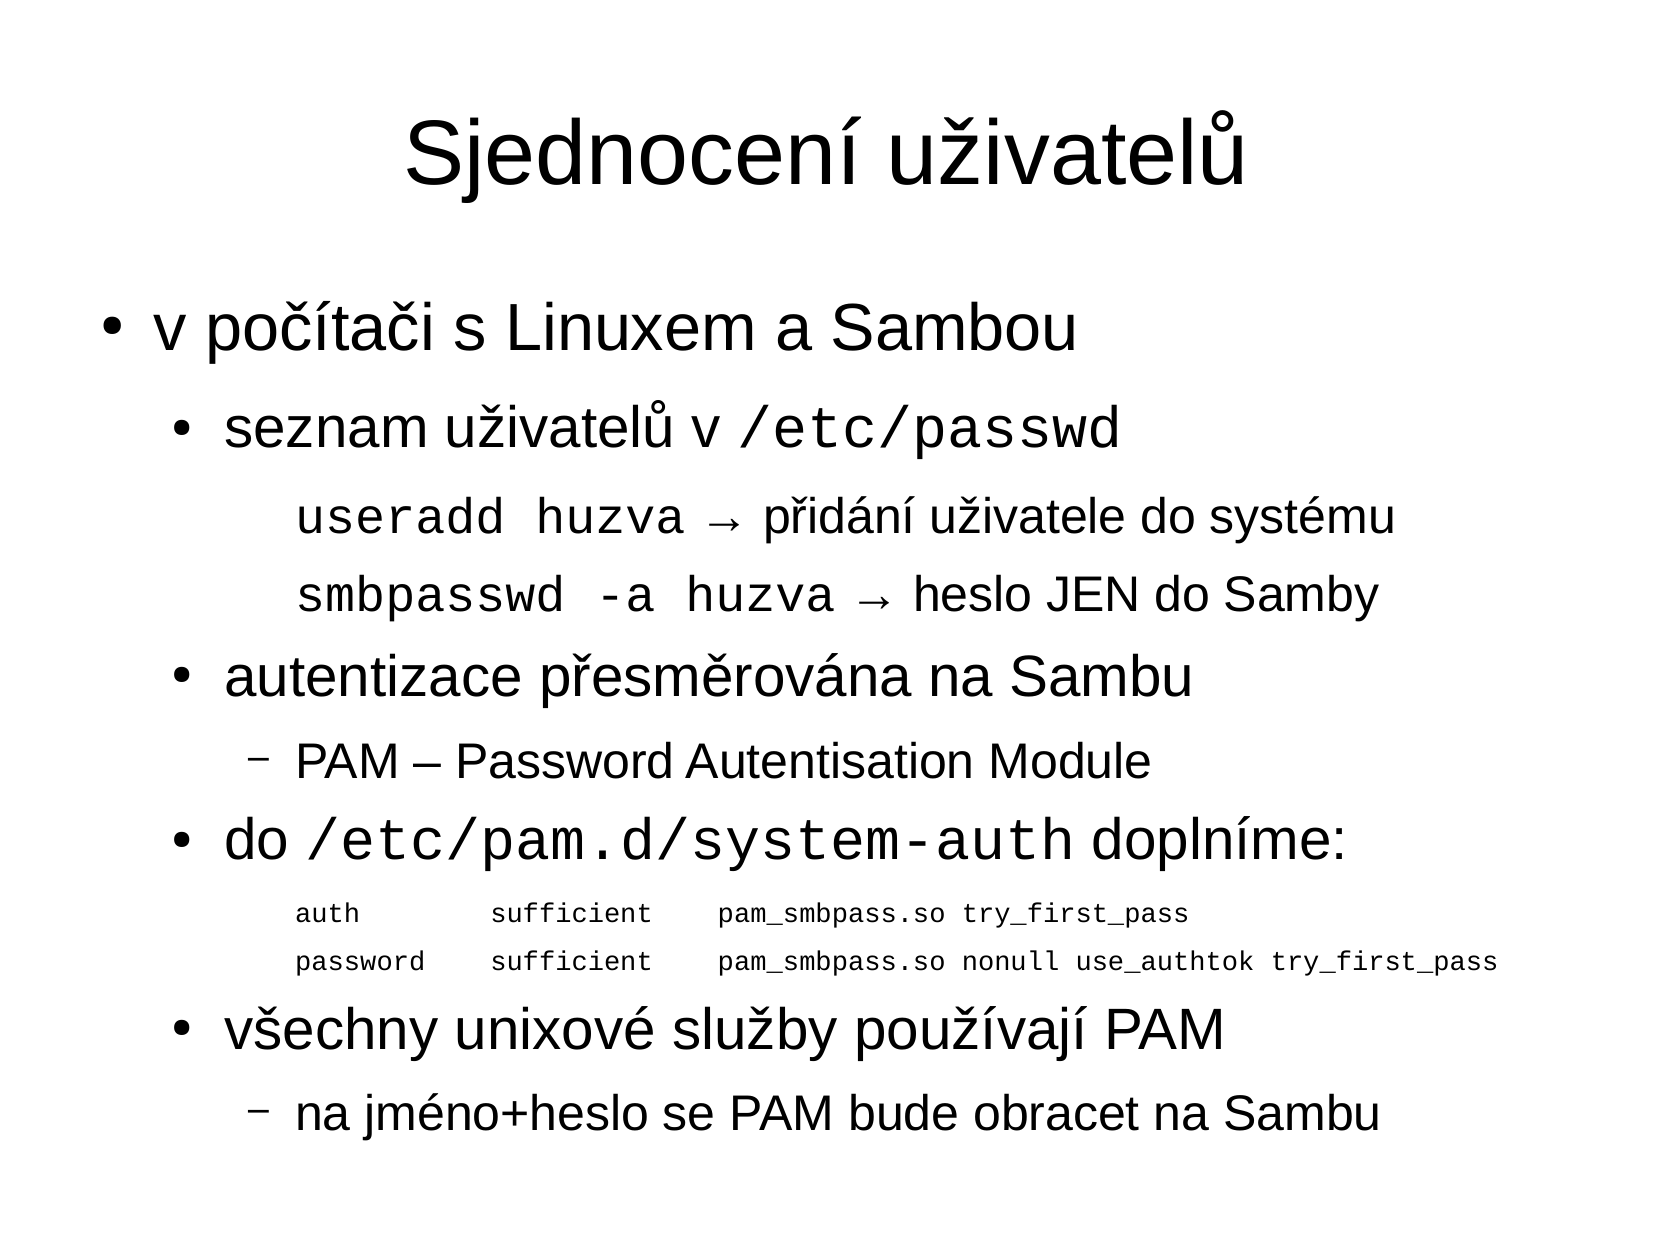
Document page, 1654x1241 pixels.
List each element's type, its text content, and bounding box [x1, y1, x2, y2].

title Sjednocení uživatelů [82, 49, 1571, 257]
list v počítači s Linuxem a Sambou seznam uživatelů v /etc/passwd useradd huzva → přidání uživatele do systému smbpasswd -a huzva → heslo JEN do Samby autentizace přesměrována na Sambu PAM – Password Autentisation Module do /etc/pam.d/system-auth doplníme: auth sufficient pam_smbpass.so try_first_pass password sufficient pam_smbpass.so nonull use_authtok try_first_pass všechny unixové služby používají PAM na jméno+heslo se PAM bude obracet na Sambu [82, 290, 1571, 1142]
